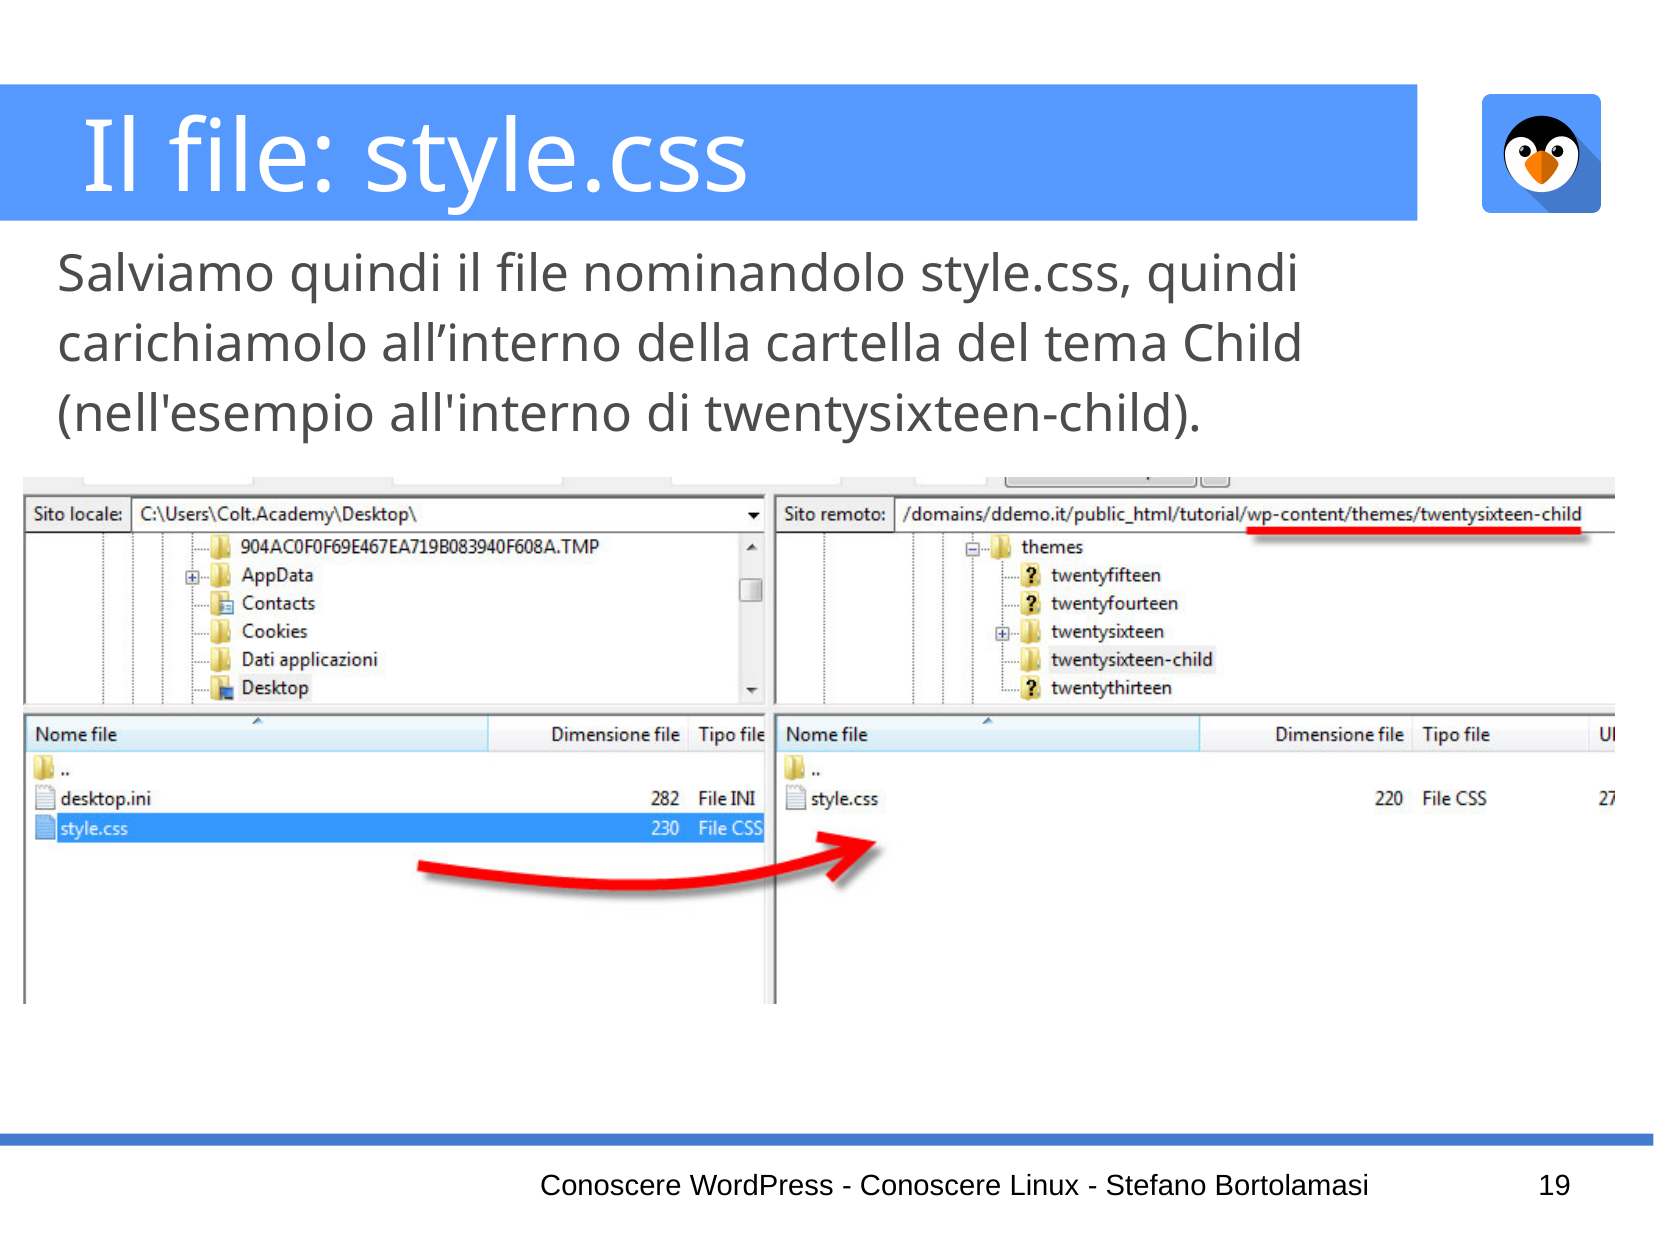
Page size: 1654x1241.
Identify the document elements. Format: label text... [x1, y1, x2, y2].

picture [1482, 94, 1601, 213]
title Il file: style.css [0, 91, 1418, 214]
text_box Salviamo quindi il file nominandolo style.css, quindi carichiamolo all’interno della cartella del tema Child (nell'esempio all'interno di twentysixteen-child). [3, 236, 1595, 449]
picture [23, 477, 1615, 1004]
